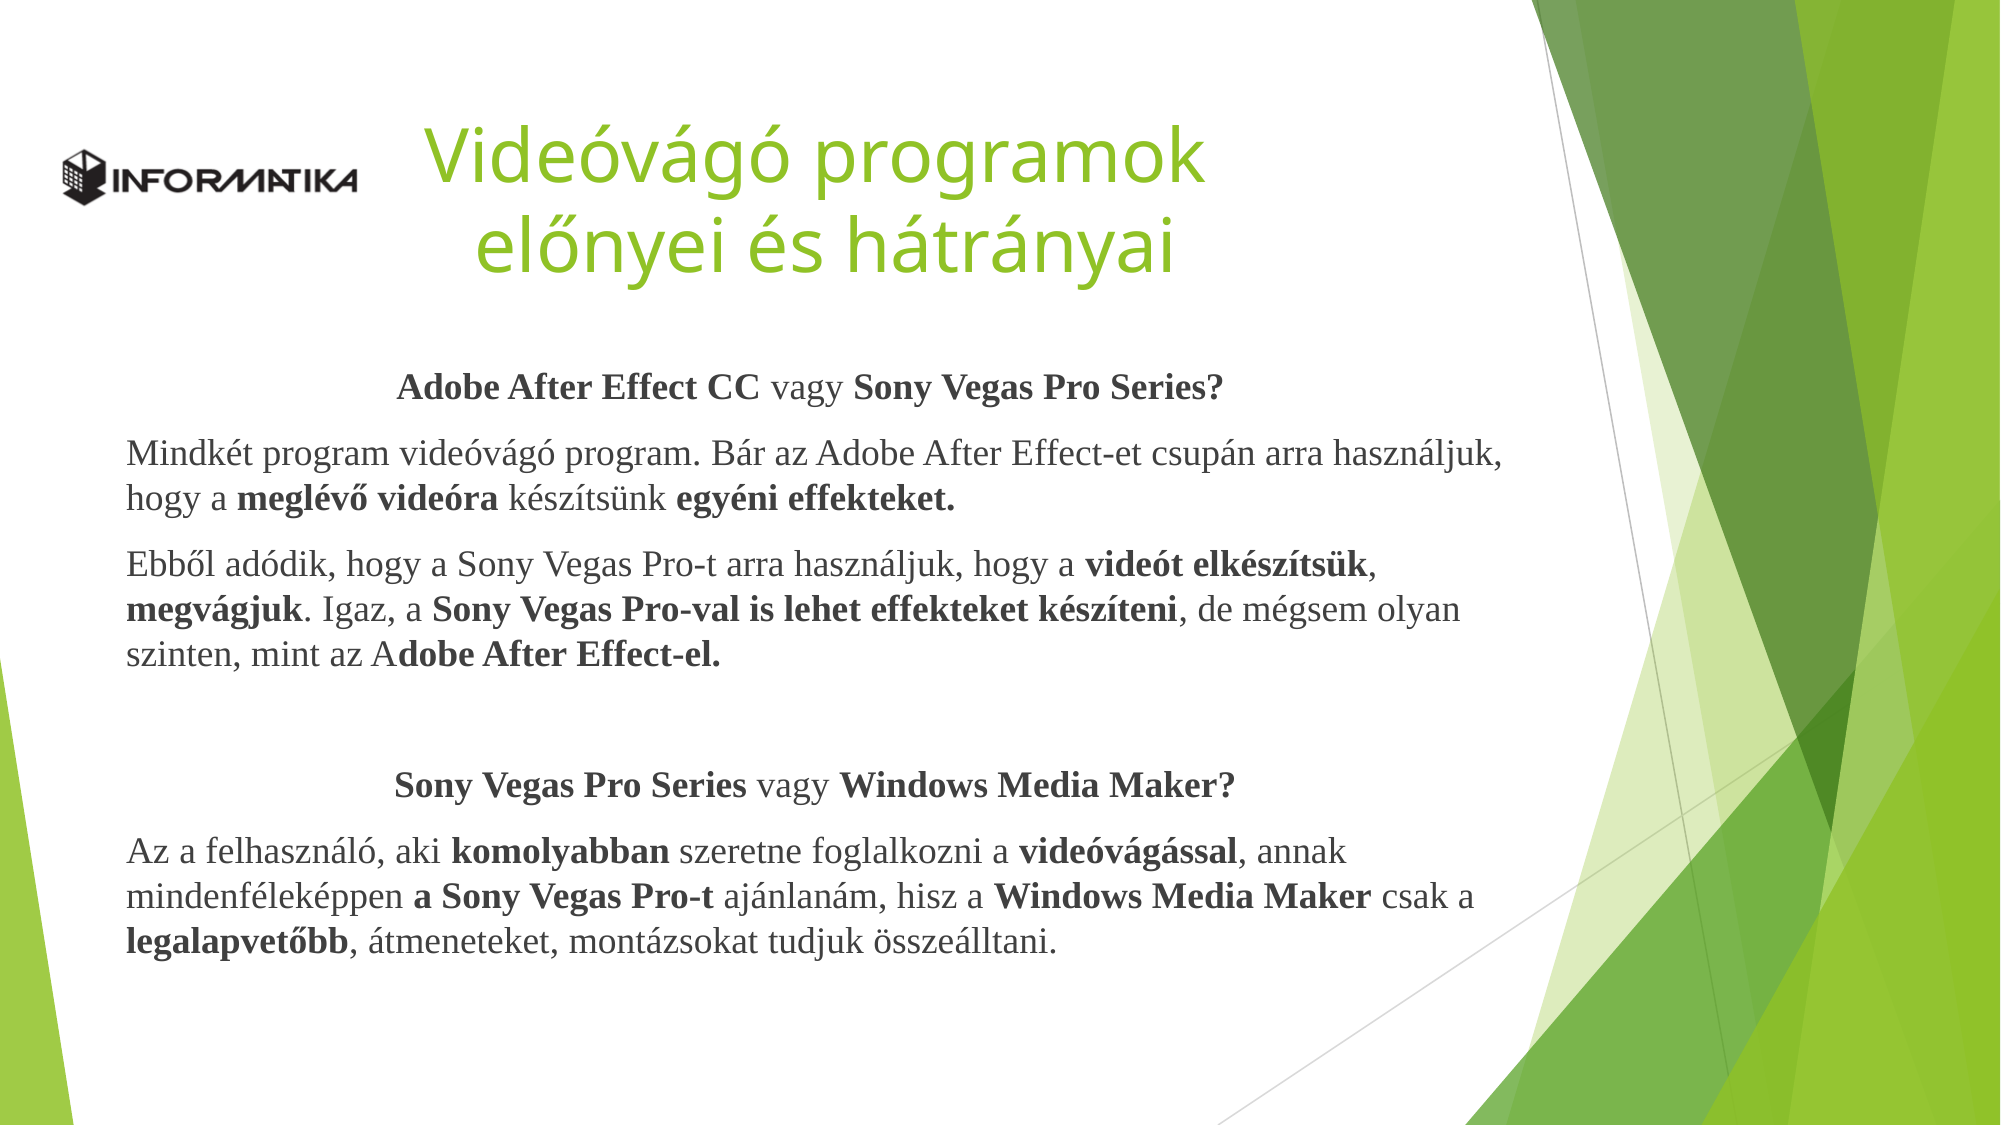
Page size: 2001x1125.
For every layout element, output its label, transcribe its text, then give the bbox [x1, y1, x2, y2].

list Adobe After Effect CC vagy Sony Vegas Pro Series? Mindkét program videóvágó program. Bár az Adobe After Effect-et csupán arra használjuk, hogy a meglévő videóra készítsünk egyéni effekteket. Ebből adódik, hogy a Sony Vegas Pro-t arra használjuk, hogy a videót elkészítsük, megvágjuk. Igaz, a Sony Vegas Pro-val is lehet effekteket készíteni, de mégsem olyan szinten, mint az Adobe After Effect-el. Sony Vegas Pro Series vagy Windows Media Maker? Az a felhasználó, aki komolyabban szeretne foglalkozni a videóvágással, annak mindenféleképpen a Sony Vegas Pro-t ajánlanám, hisz a Windows Media Maker csak a legalapvetőbb, átmeneteket, montázsokat tudjuk összeálltani. [111, 354, 1522, 992]
picture [58, 25, 362, 329]
title Videóvágó programok előnyei és hátrányai [362, 99, 1522, 317]
